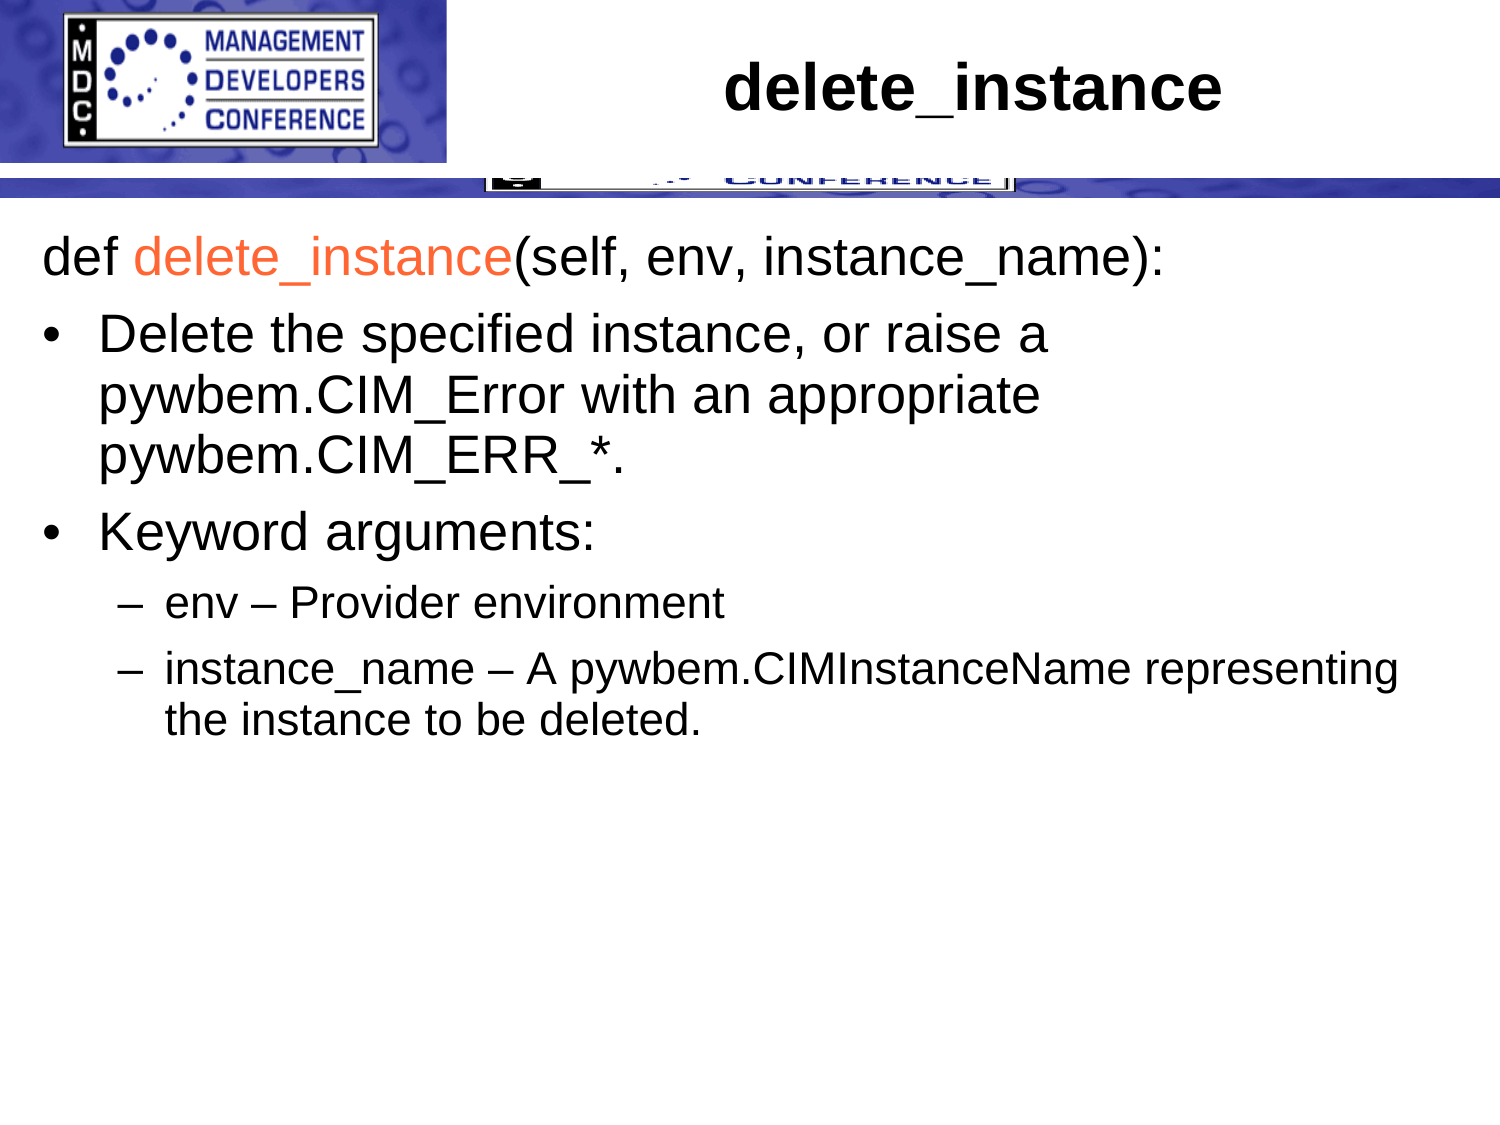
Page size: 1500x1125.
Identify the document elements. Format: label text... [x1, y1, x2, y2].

picture [0, 178, 1500, 198]
title delete_instance [447, 0, 1500, 176]
picture [0, 0, 447, 163]
list def delete_instance(self, env, instance_name): Delete the specified instance, or raise a pywbem.CIM_Error with an appropriate pywbem.CIM_ERR_*. Keyword arguments: env – Provider environment instance_name – A pywbem.CIMInstanceName representing the instance to be deleted. [42, 226, 1433, 969]
